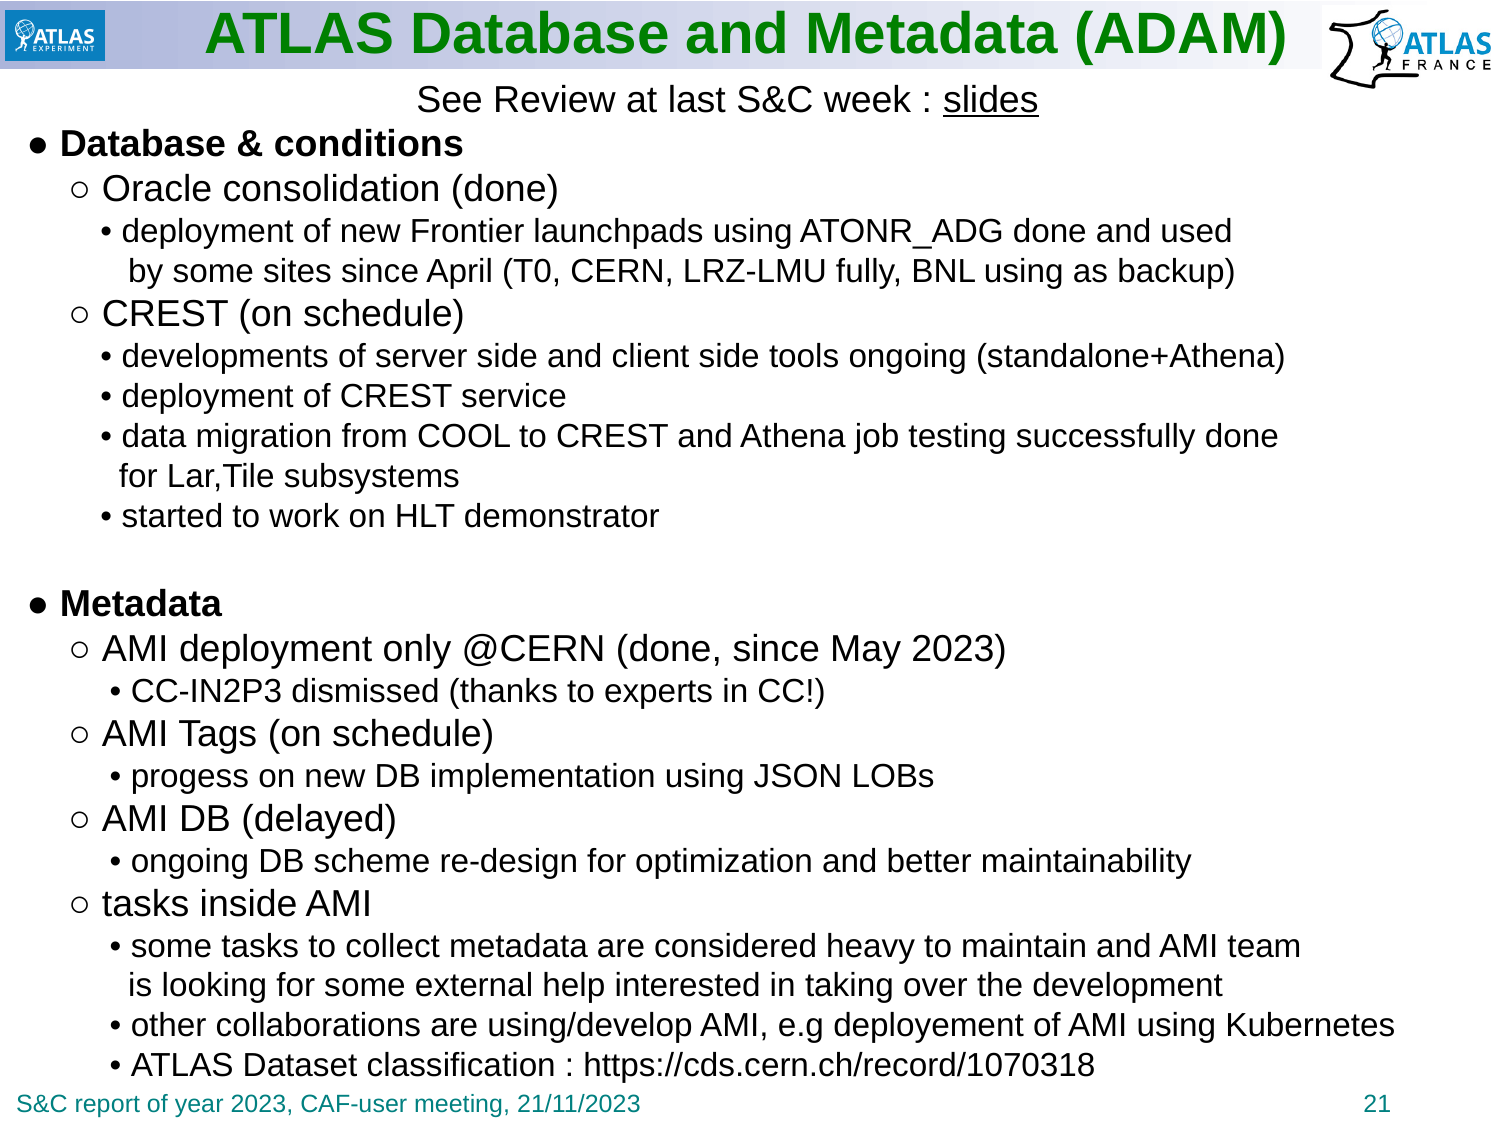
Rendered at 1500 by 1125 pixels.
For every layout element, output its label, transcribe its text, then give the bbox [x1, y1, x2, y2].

text_box See Review at last S&C week : slides [401, 71, 1075, 129]
text_box ATLAS Database and Metadata (ADAM) [7, 0, 1500, 119]
text_box ● Database & conditions ○ Oracle consolidation (done) • deployment of new Frontier launchpads using ATONR_ADG done and used by some sites since April (T0, CERN, LRZ-LMU fully, BNL using as backup) ○ CREST (on schedule) • developments of server side and client side tools ongoing (standalone+Athena) • deployment of CREST service • data migration from COOL to CREST and Athena job testing successfully done for Lar,Tile subsystems • started to work on HLT demonstrator ● Metadata ○ AMI deployment only @CERN (done, since May 2023) • CC-IN2P3 dismissed (thanks to experts in CC!) ○ AMI Tags (on schedule) • progess on new DB implementation using JSON LOBs ○ AMI DB (delayed) • ongoing DB scheme re-design for optimization and better maintainability ○ tasks inside AMI • some tasks to collect metadata are considered heavy to maintain and AMI team is looking for some external help interested in taking over the development • other collaborations are using/develop AMI, e.g deployement of AMI using Kubernetes • ATLAS Dataset classification : https://cds.cern.ch/record/1070318 [11, 112, 1500, 1028]
